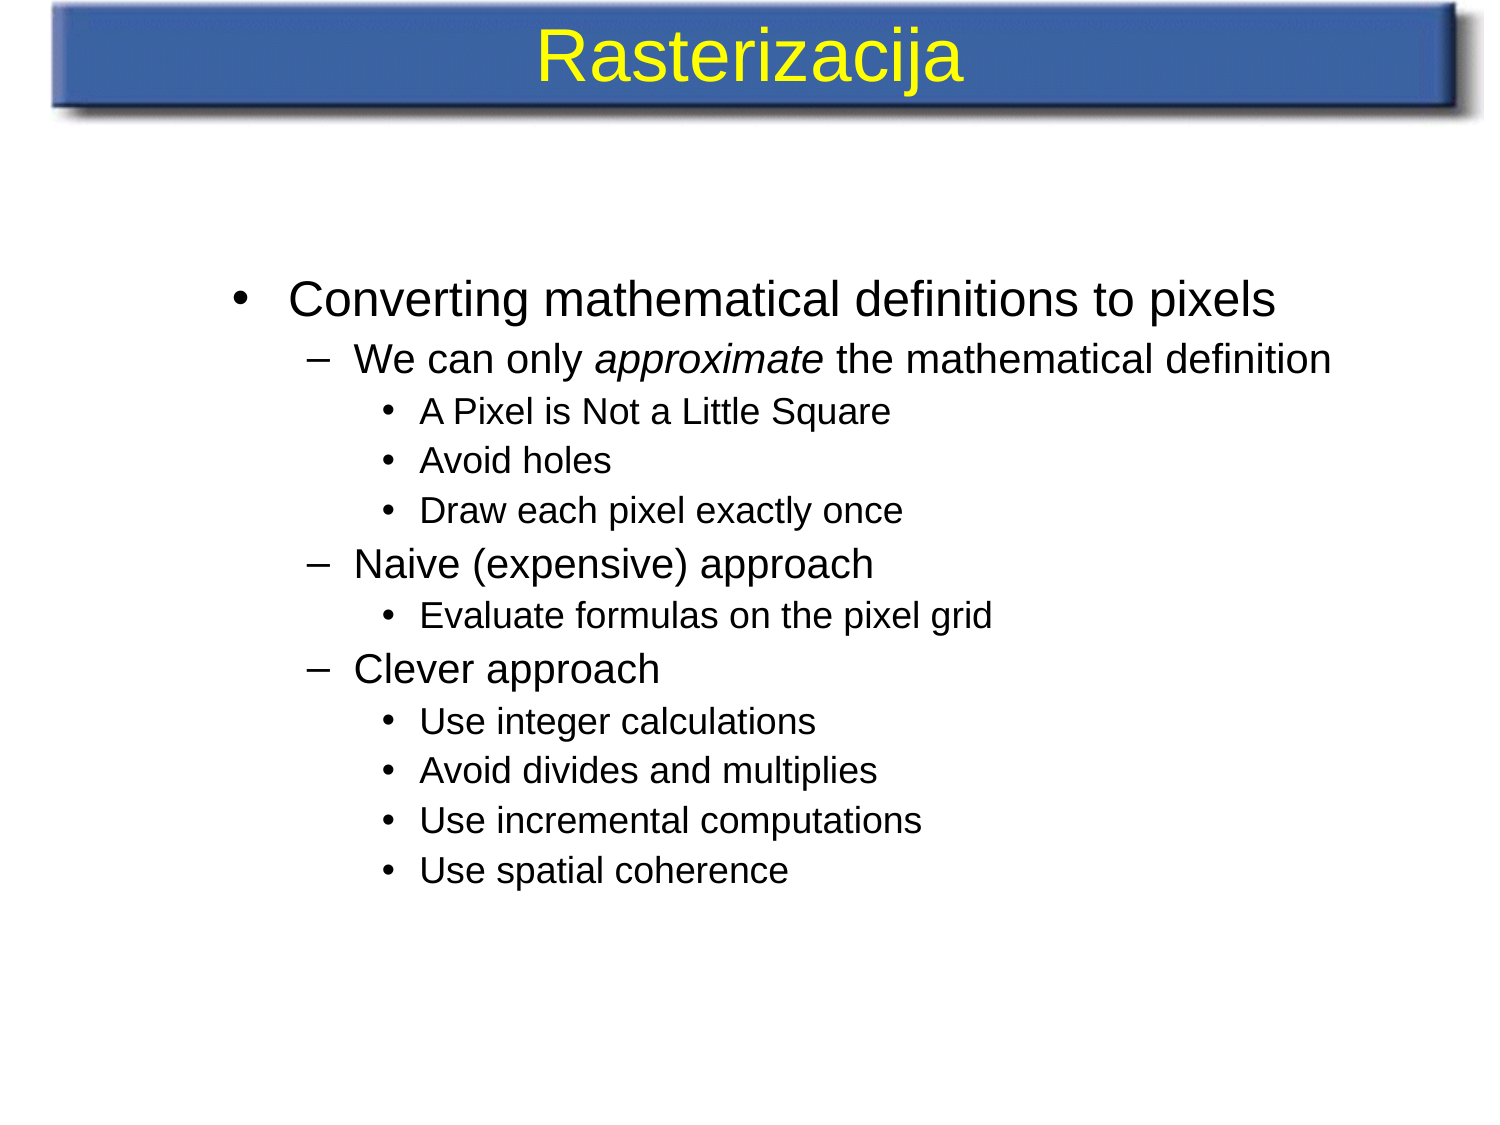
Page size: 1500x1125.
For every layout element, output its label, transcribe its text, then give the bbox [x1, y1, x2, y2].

title Rasterizacija [75, 0, 1426, 105]
list Converting mathematical definitions to pixels We can only approximate the mathematical definition A Pixel is Not a Little Square Avoid holes Draw each pixel exactly once Naive (expensive) approach Evaluate formulas on the pixel grid Clever approach Use integer calculations Avoid divides and multiplies Use incremental computations Use spatial coherence [217, 265, 1388, 1000]
picture [50, 0, 1484, 127]
